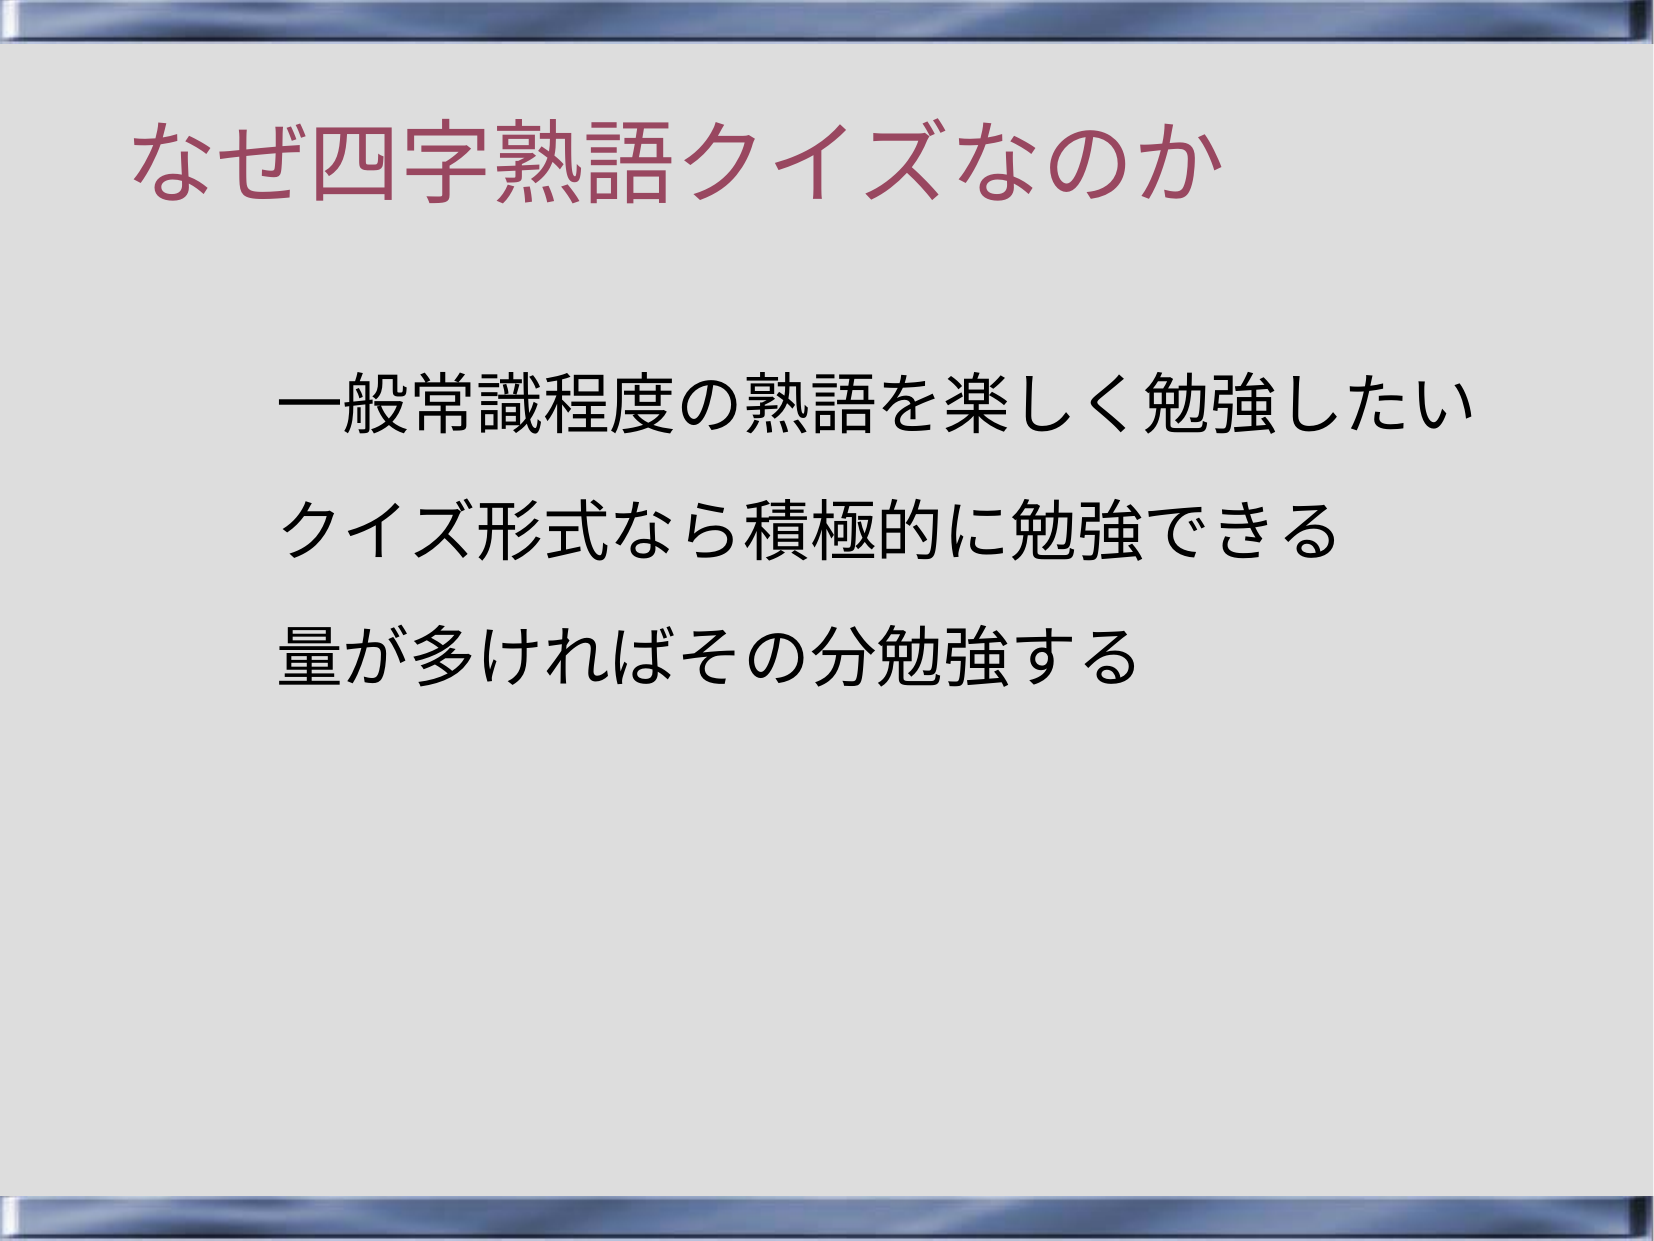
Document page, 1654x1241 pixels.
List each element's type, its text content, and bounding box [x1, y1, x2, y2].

picture [0, 1196, 1654, 1241]
picture [0, 0, 1654, 44]
title なぜ四字熟語クイズなのか [125, 64, 1538, 249]
list 一般常識程度の熟語を楽しく勉強したい クイズ形式なら積極的に勉強できる 量が多ければその分勉強する [258, 351, 1633, 1207]
